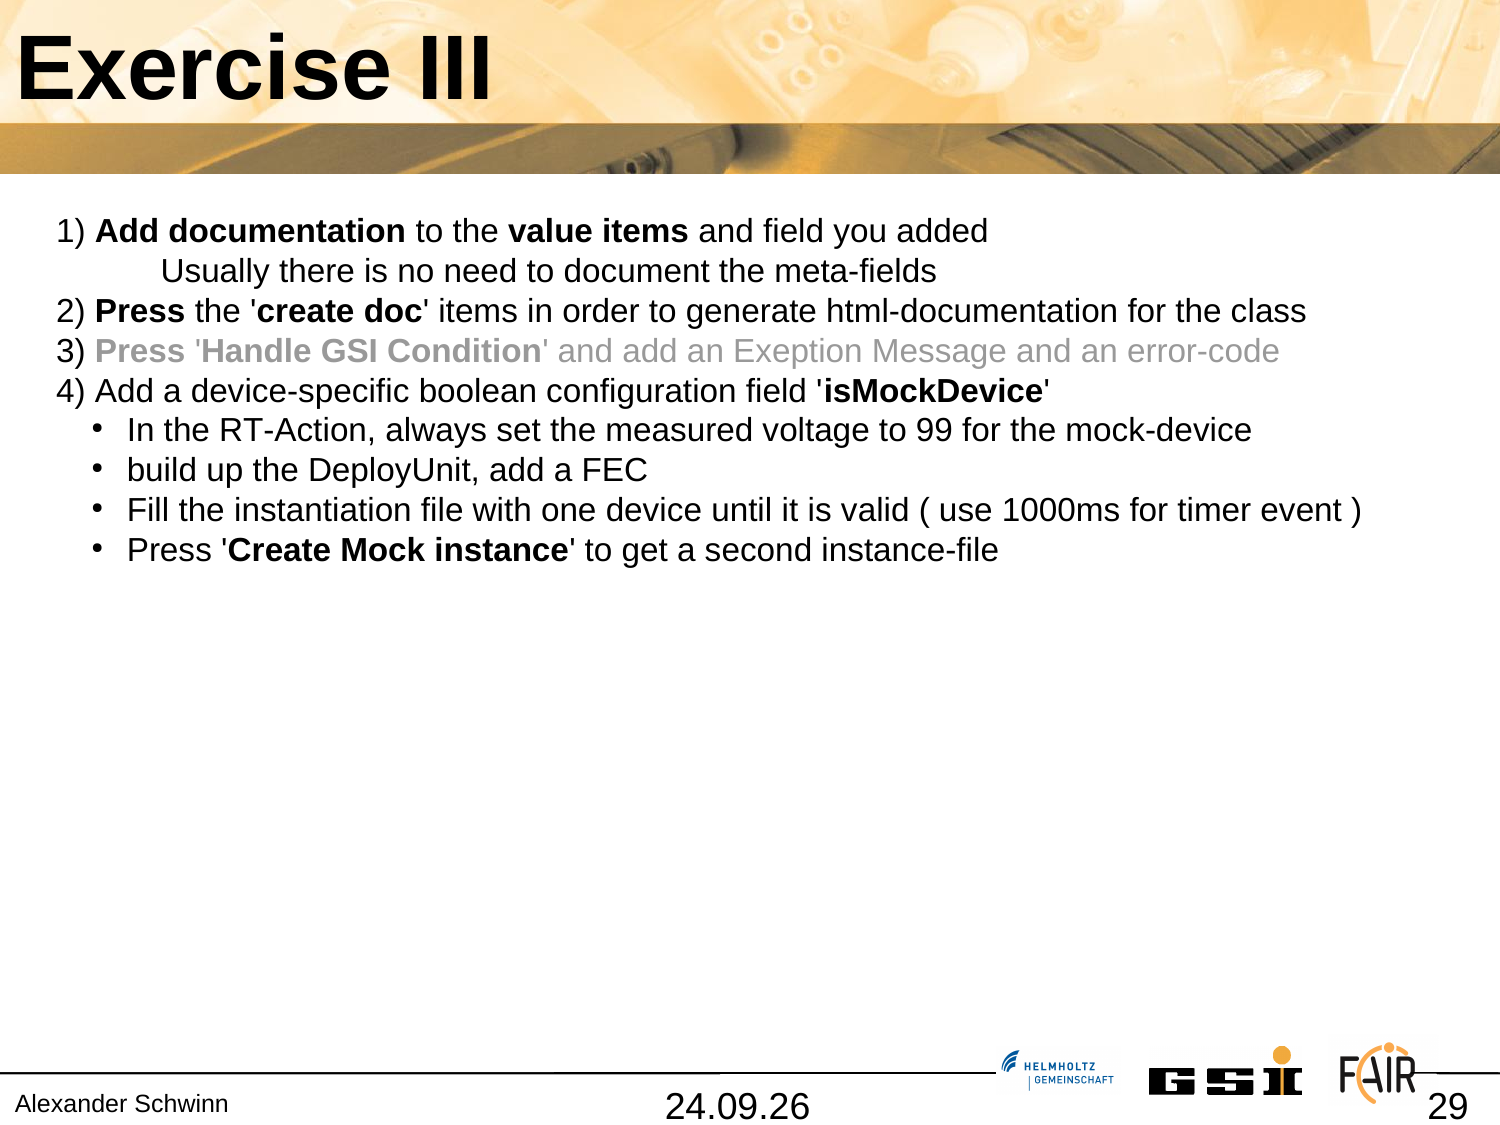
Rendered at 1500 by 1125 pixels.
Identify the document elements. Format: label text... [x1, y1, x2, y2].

title Exercise III [0, 0, 1500, 126]
text_box Add documentation to the value items and field you added Usually there is no need to document the meta-fields Press the 'create doc' items in order to generate html-documentation for the class Press 'Handle GSI Condition' and add an Exeption Message and an error-code Add a device-specific boolean configuration field 'isMockDevice' In the RT-Action, always set the measured voltage to 99 for the mock-device build up the DeployUnit, add a FEC Fill the instantiation file with one device until it is valid ( use 1000ms for timer event ) Press 'Create Mock instance' to get a second instance-file [41, 201, 1380, 696]
picture [0, 126, 1500, 175]
picture [996, 1046, 1121, 1095]
picture [1149, 1046, 1302, 1095]
picture [1328, 1034, 1439, 1106]
